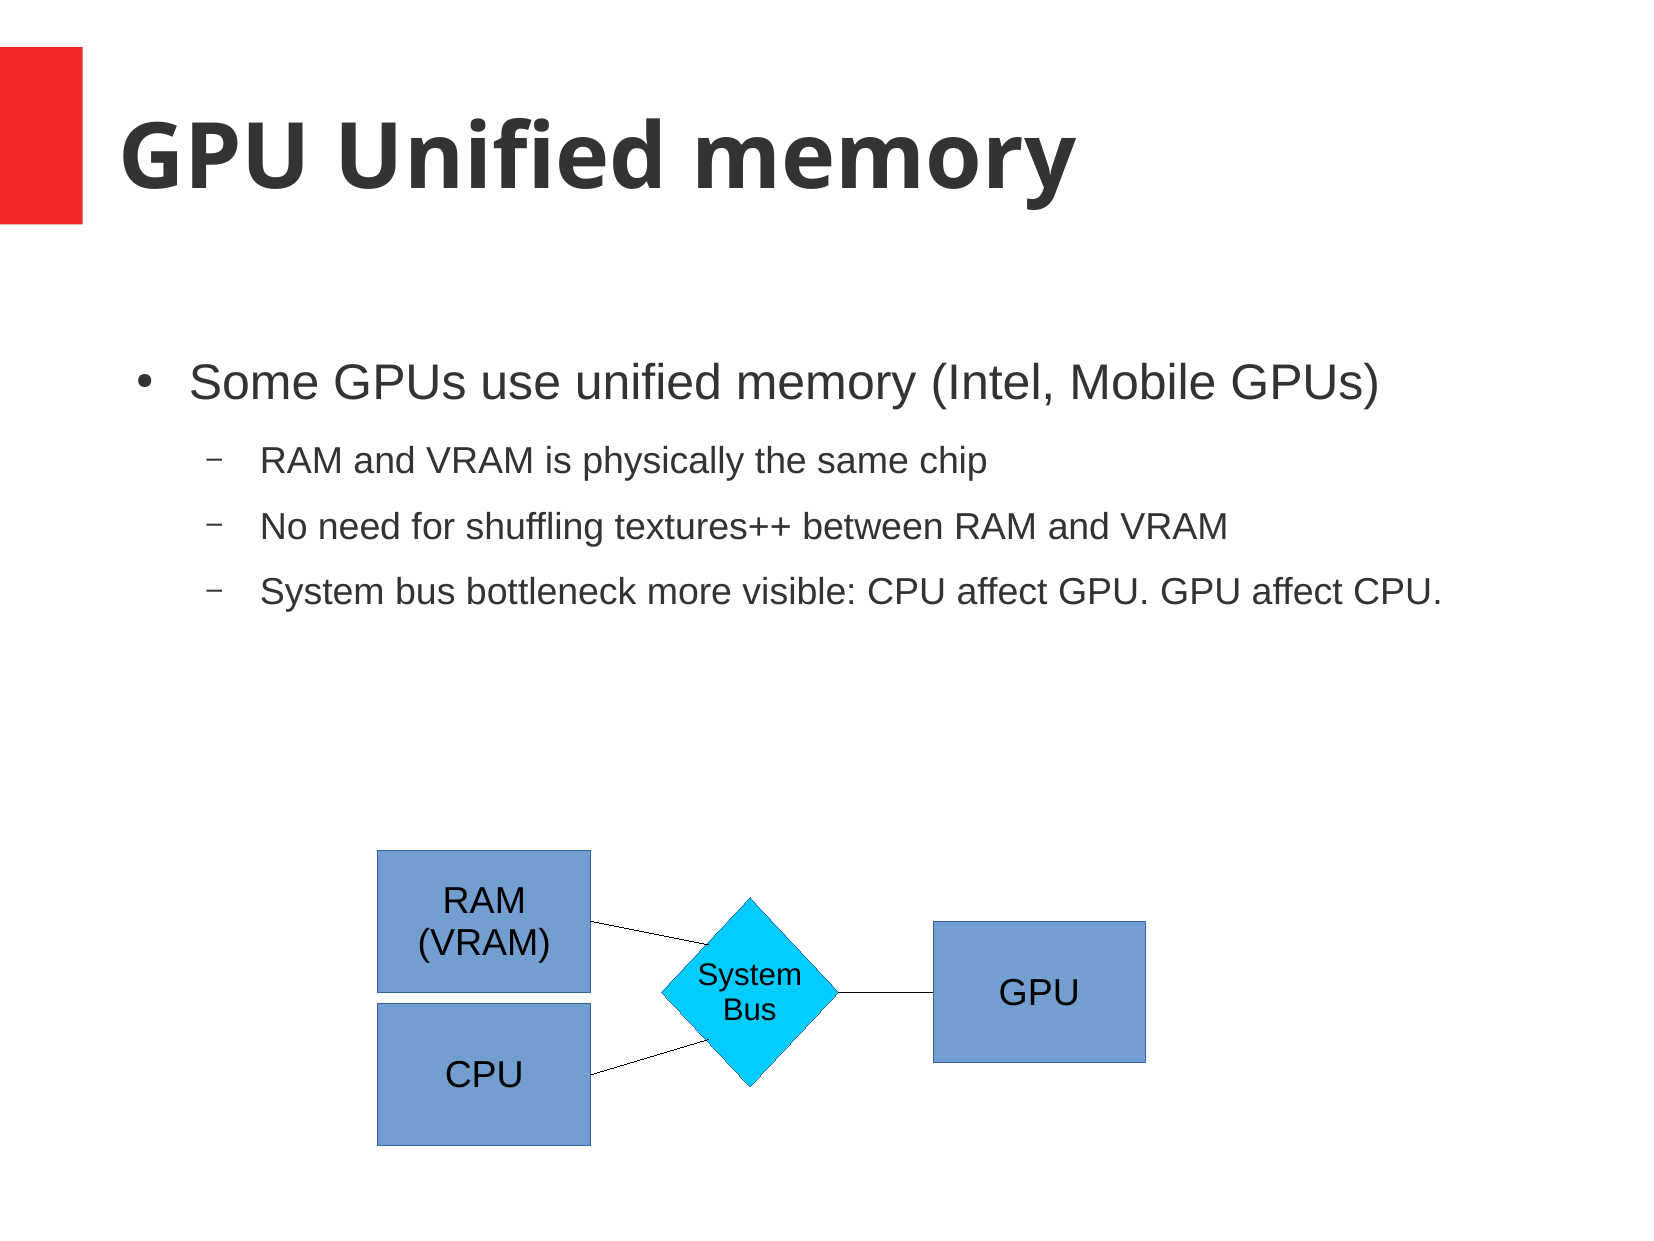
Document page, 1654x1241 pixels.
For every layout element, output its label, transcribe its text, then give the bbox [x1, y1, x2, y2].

text_box GPU [933, 921, 1146, 1063]
title GPU Unified memory [118, 49, 1571, 257]
list Some GPUs use unified memory (Intel, Mobile GPUs) RAM and VRAM is physically the same chip No need for shuffling textures++ between RAM and VRAM System bus bottleneck more visible: CPU affect GPU. GPU affect CPU. [118, 354, 1595, 1074]
text_box CPU [377, 1003, 591, 1146]
text_box RAM (VRAM) [377, 850, 591, 993]
text_box System Bus [661, 897, 839, 1087]
